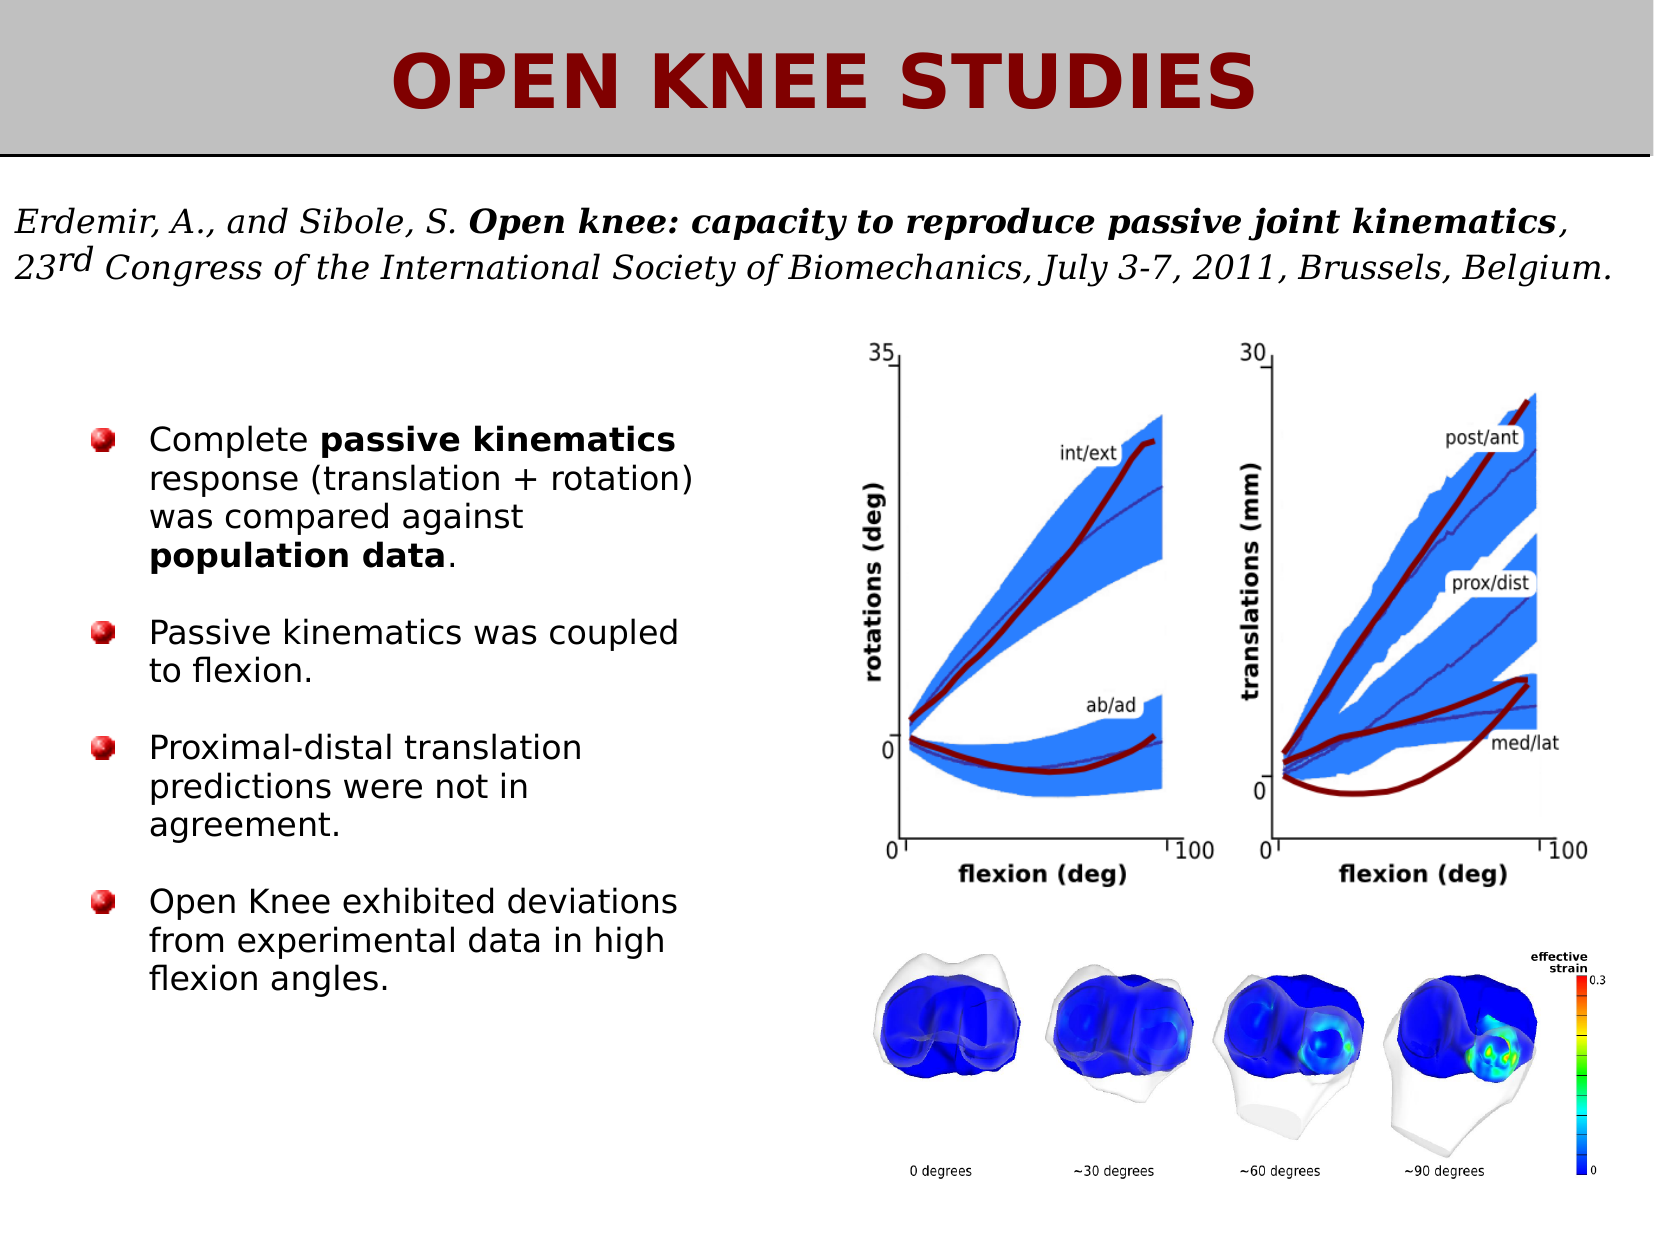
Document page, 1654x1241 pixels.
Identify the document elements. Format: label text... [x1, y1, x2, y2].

text_box OPEN KNEE STUDIES [0, 31, 1651, 134]
picture [862, 943, 1613, 1184]
text_box [0, 0, 1654, 156]
text_box Erdemir, A., and Sibole, S. Open knee: capacity to reproduce passive joint kinematics, 23rd Congress of the International Society of Biomechanics, July 3-7, 2011, Brussels, Belgium. [0, 194, 1653, 296]
picture [848, 328, 1599, 906]
text_box Complete passive kinematics response (translation + rotation) was compared against population data. Passive kinematics was coupled to flexion. Proximal-distal translation predictions were not in agreement. Open Knee exhibited deviations from experimental data in high flexion angles. [76, 413, 731, 1040]
